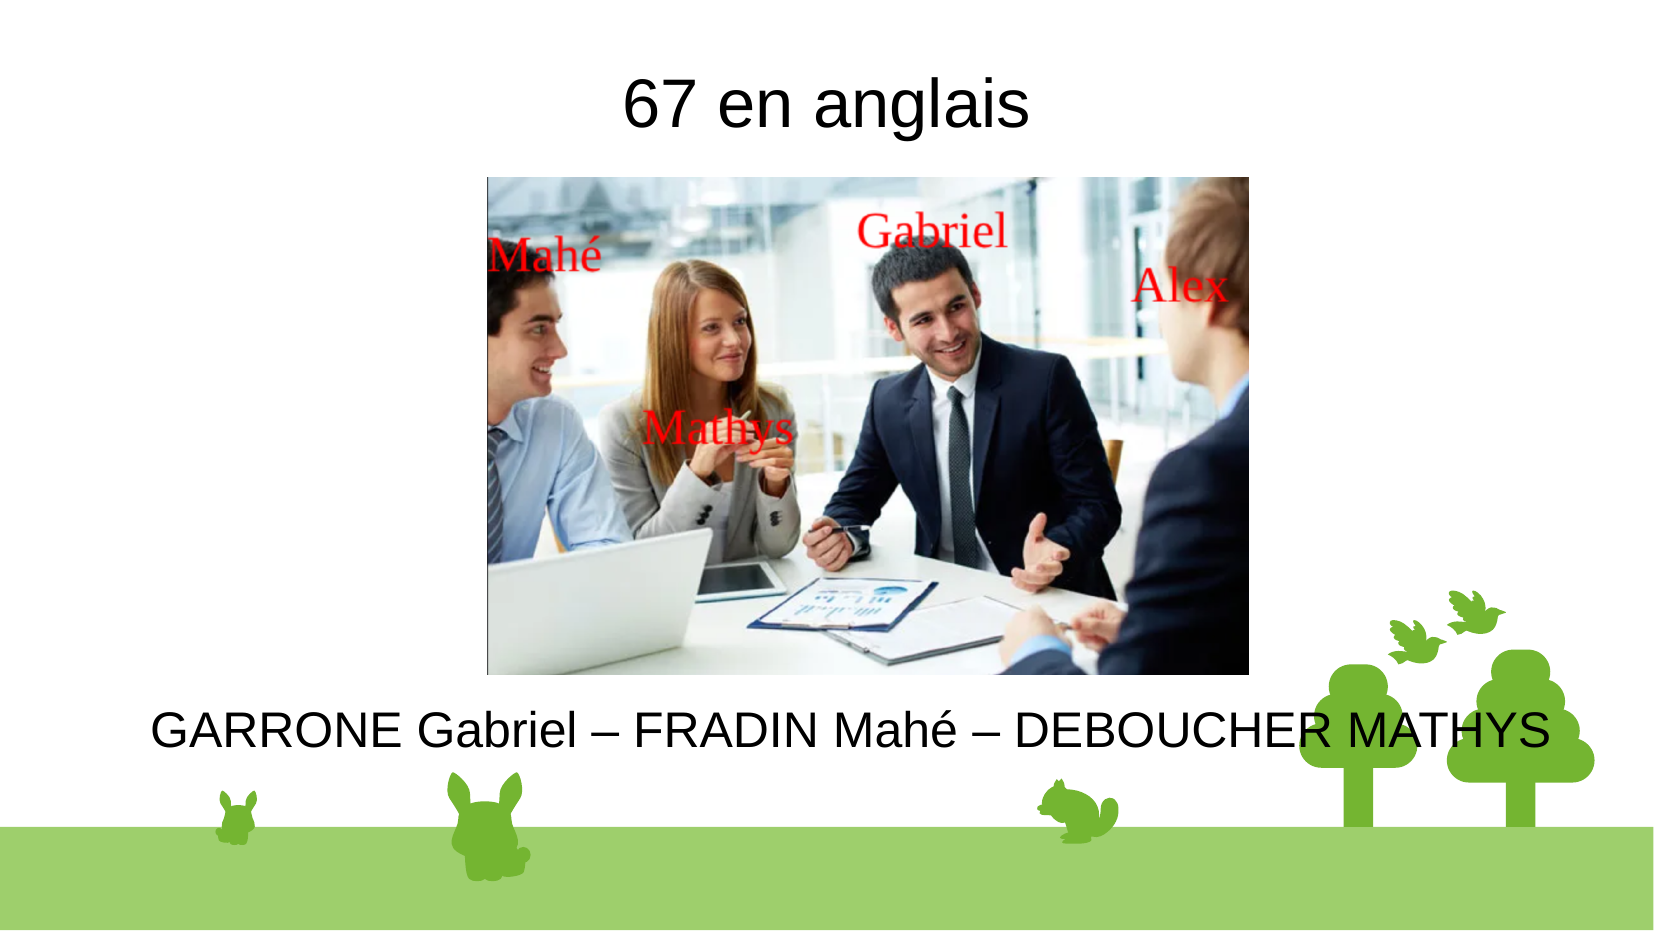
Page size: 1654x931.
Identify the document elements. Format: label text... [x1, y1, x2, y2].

title 67 en anglais [88, 29, 1565, 178]
subtitle GARRONE Gabriel – FRADIN Mahé – DEBOUCHER MATHYS [112, 450, 1589, 931]
picture [487, 177, 1249, 676]
